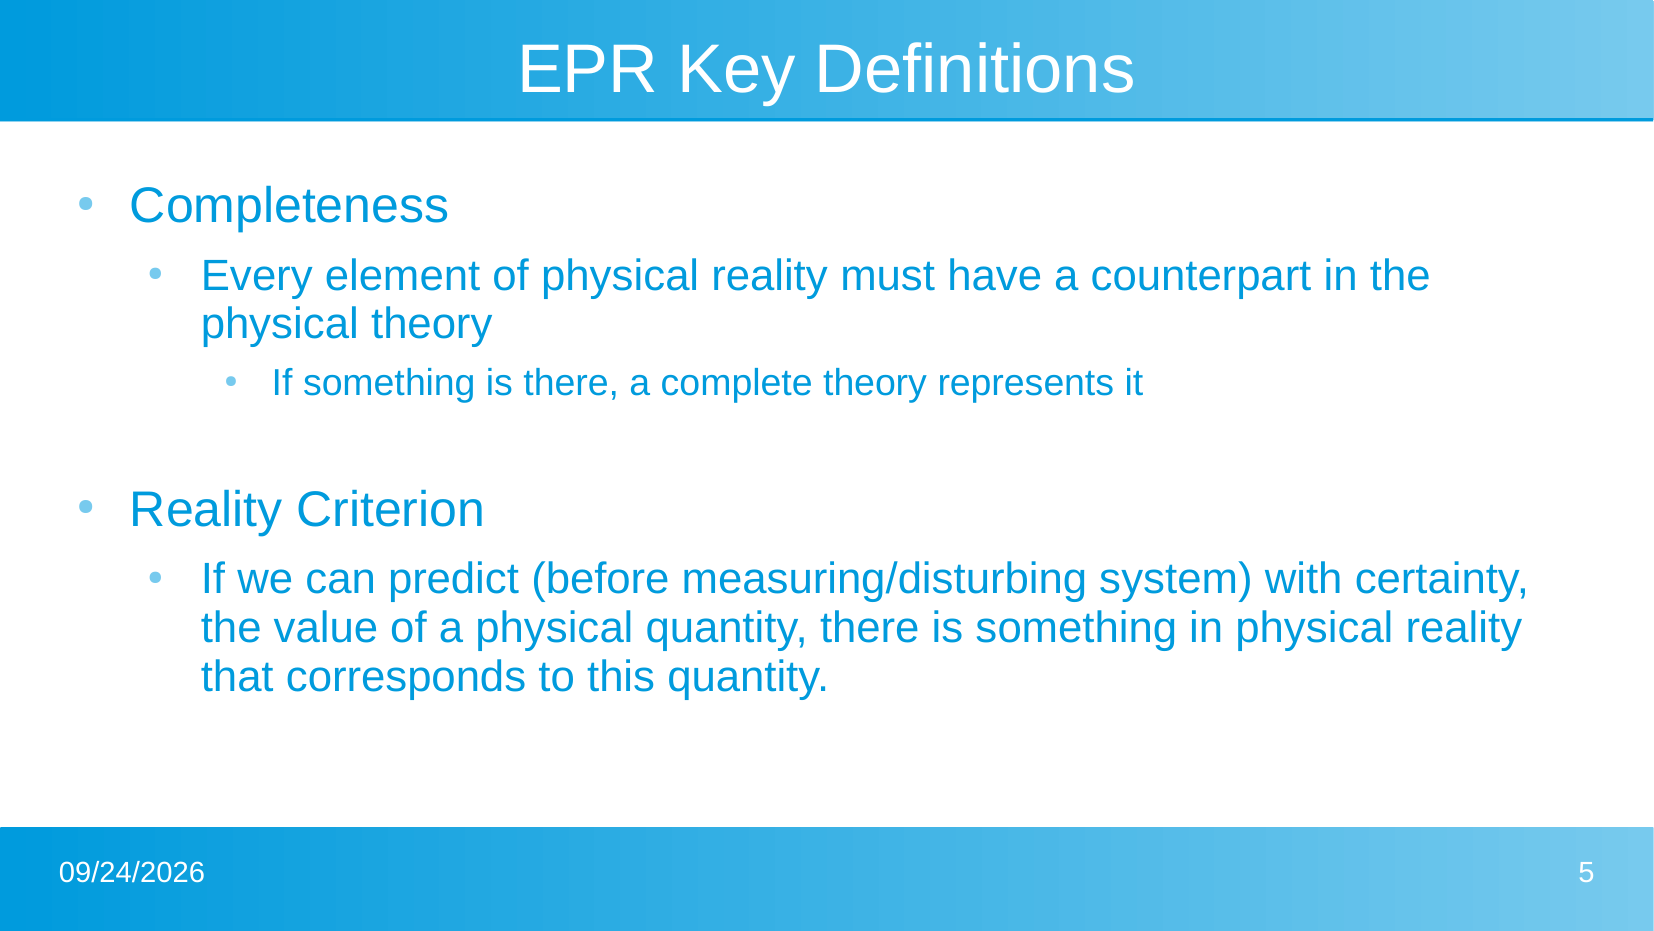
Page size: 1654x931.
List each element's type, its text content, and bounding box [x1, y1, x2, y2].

title EPR Key Definitions [59, 29, 1595, 108]
list Completeness Every element of physical reality must have a counterpart in the physical theory If something is there, a complete theory represents it Reality Criterion If we can predict (before measuring/disturbing system) with certainty, the value of a physical quantity, there is something in physical reality that corresponds to this quantity. [59, 177, 1595, 768]
